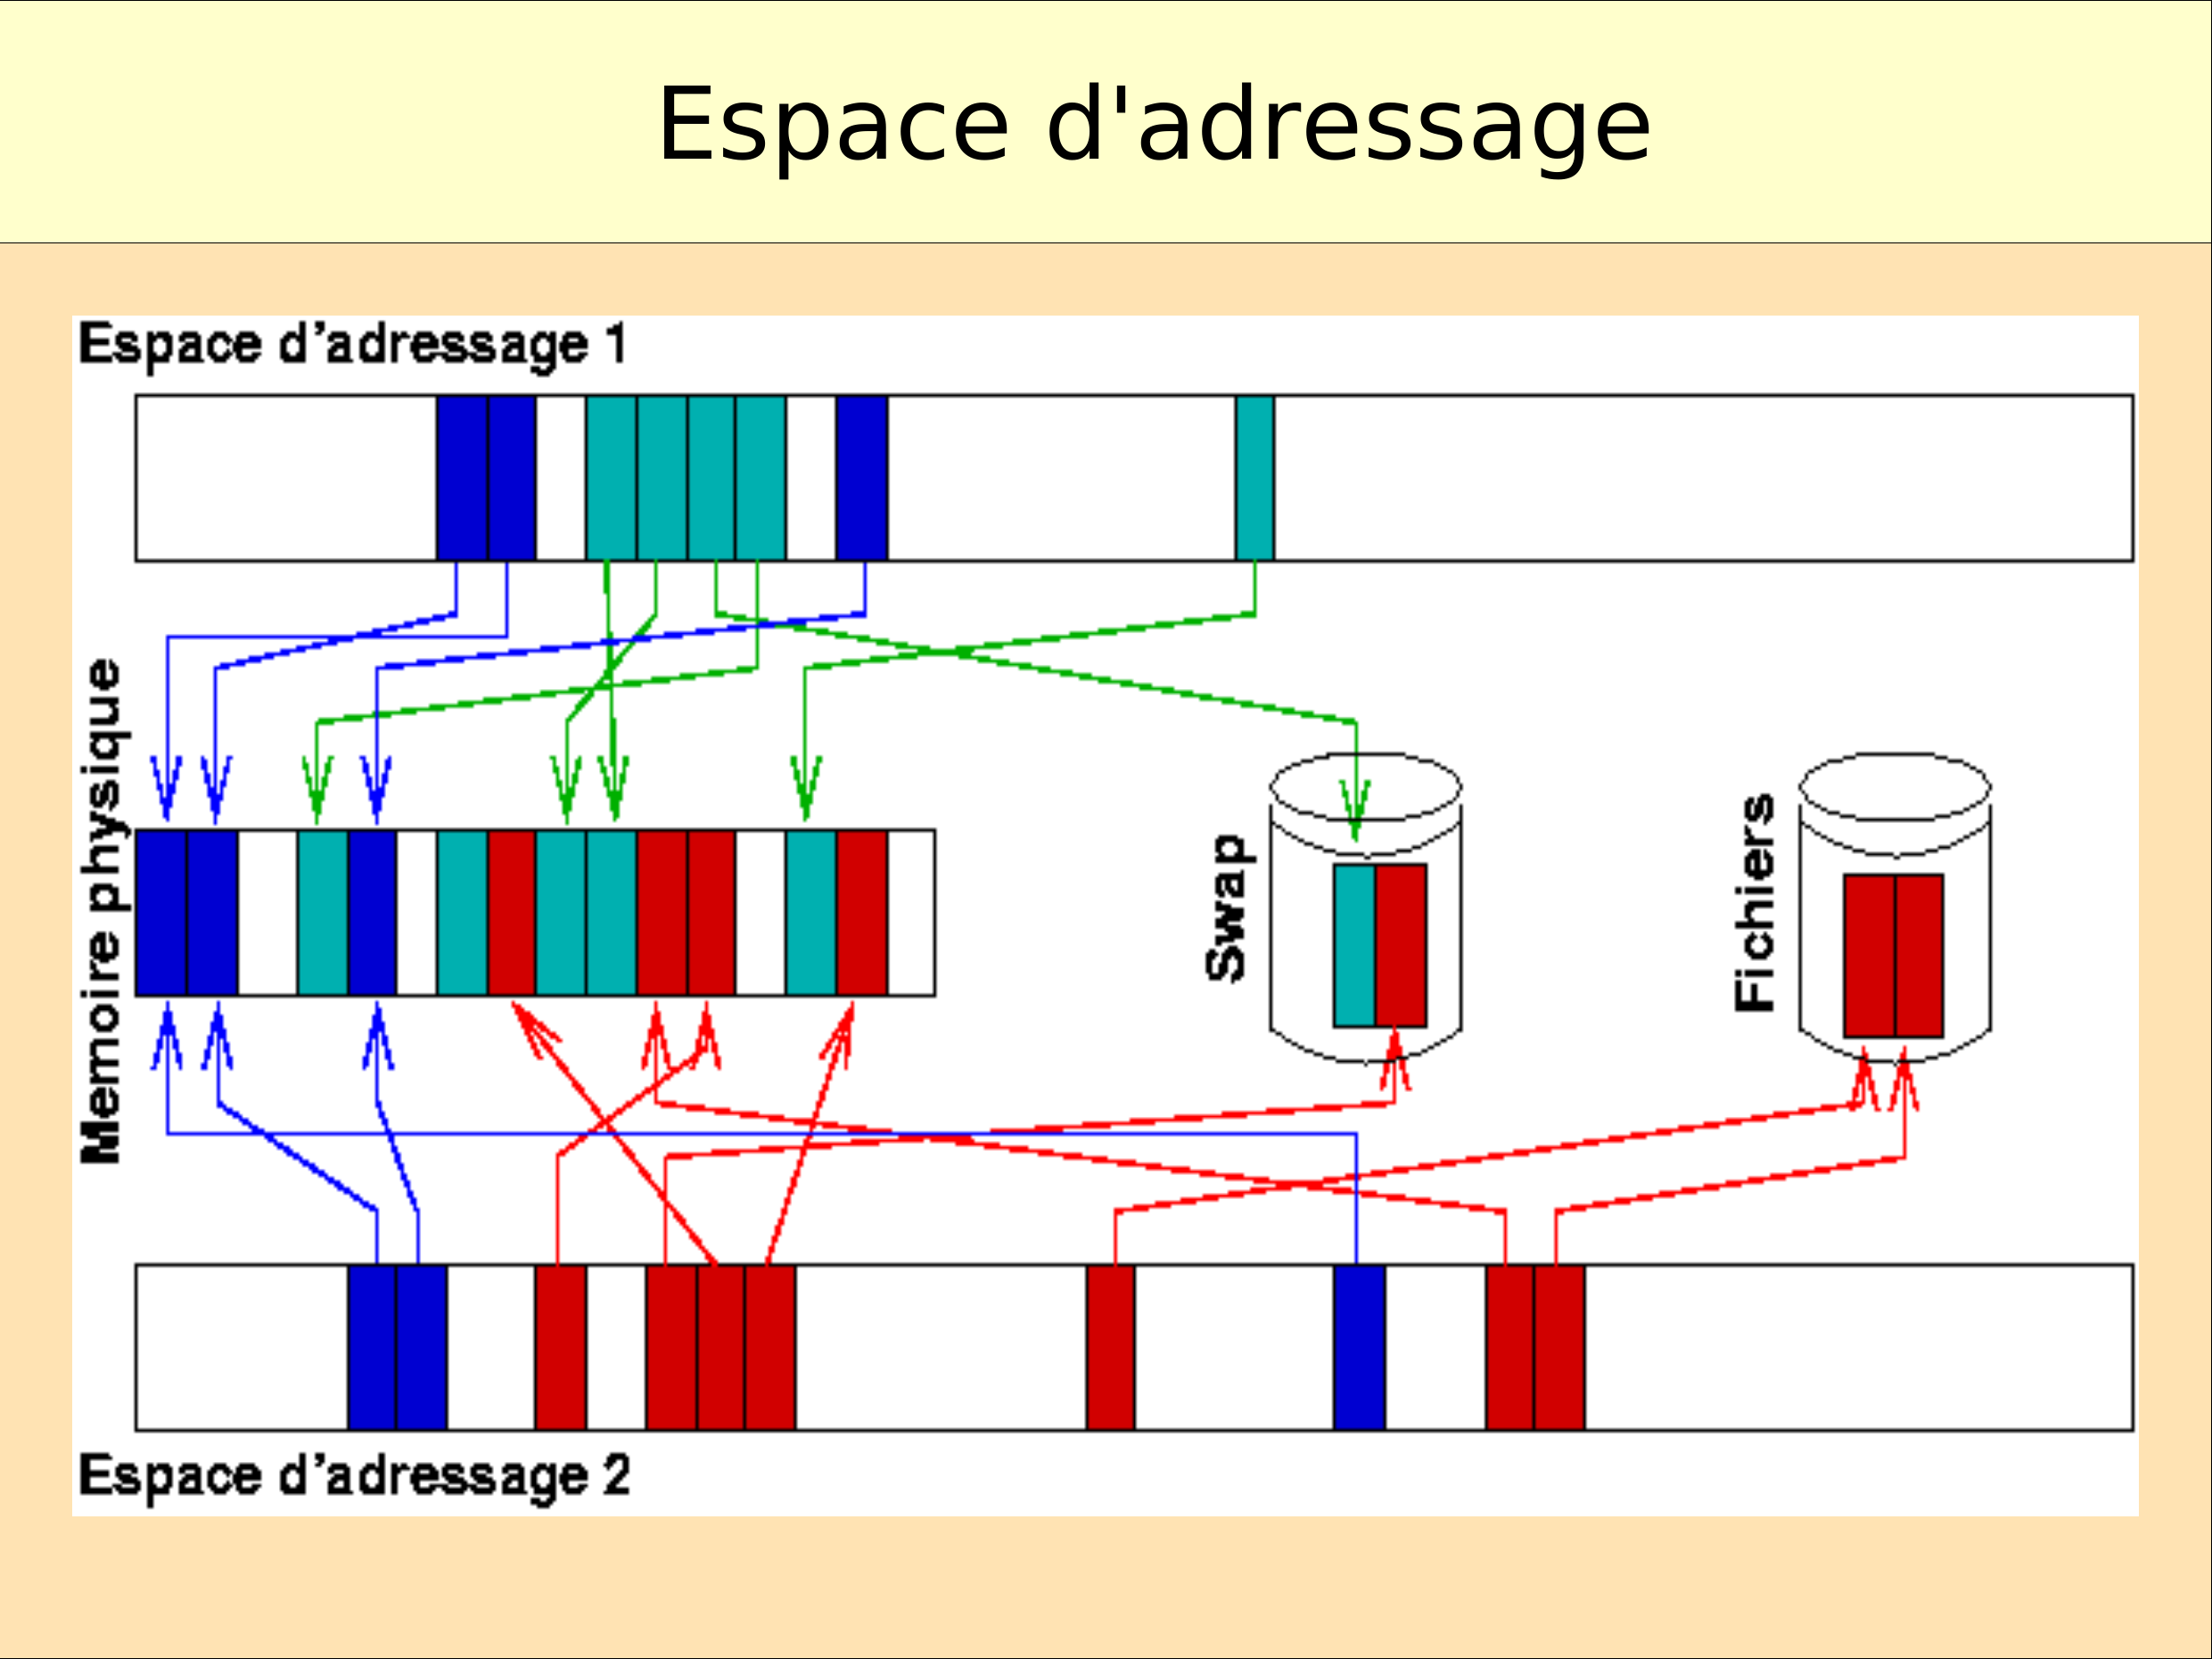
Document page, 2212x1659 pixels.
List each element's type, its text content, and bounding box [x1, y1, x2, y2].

title Espace d'adressage [296, 45, 2014, 205]
picture [72, 316, 2139, 1516]
